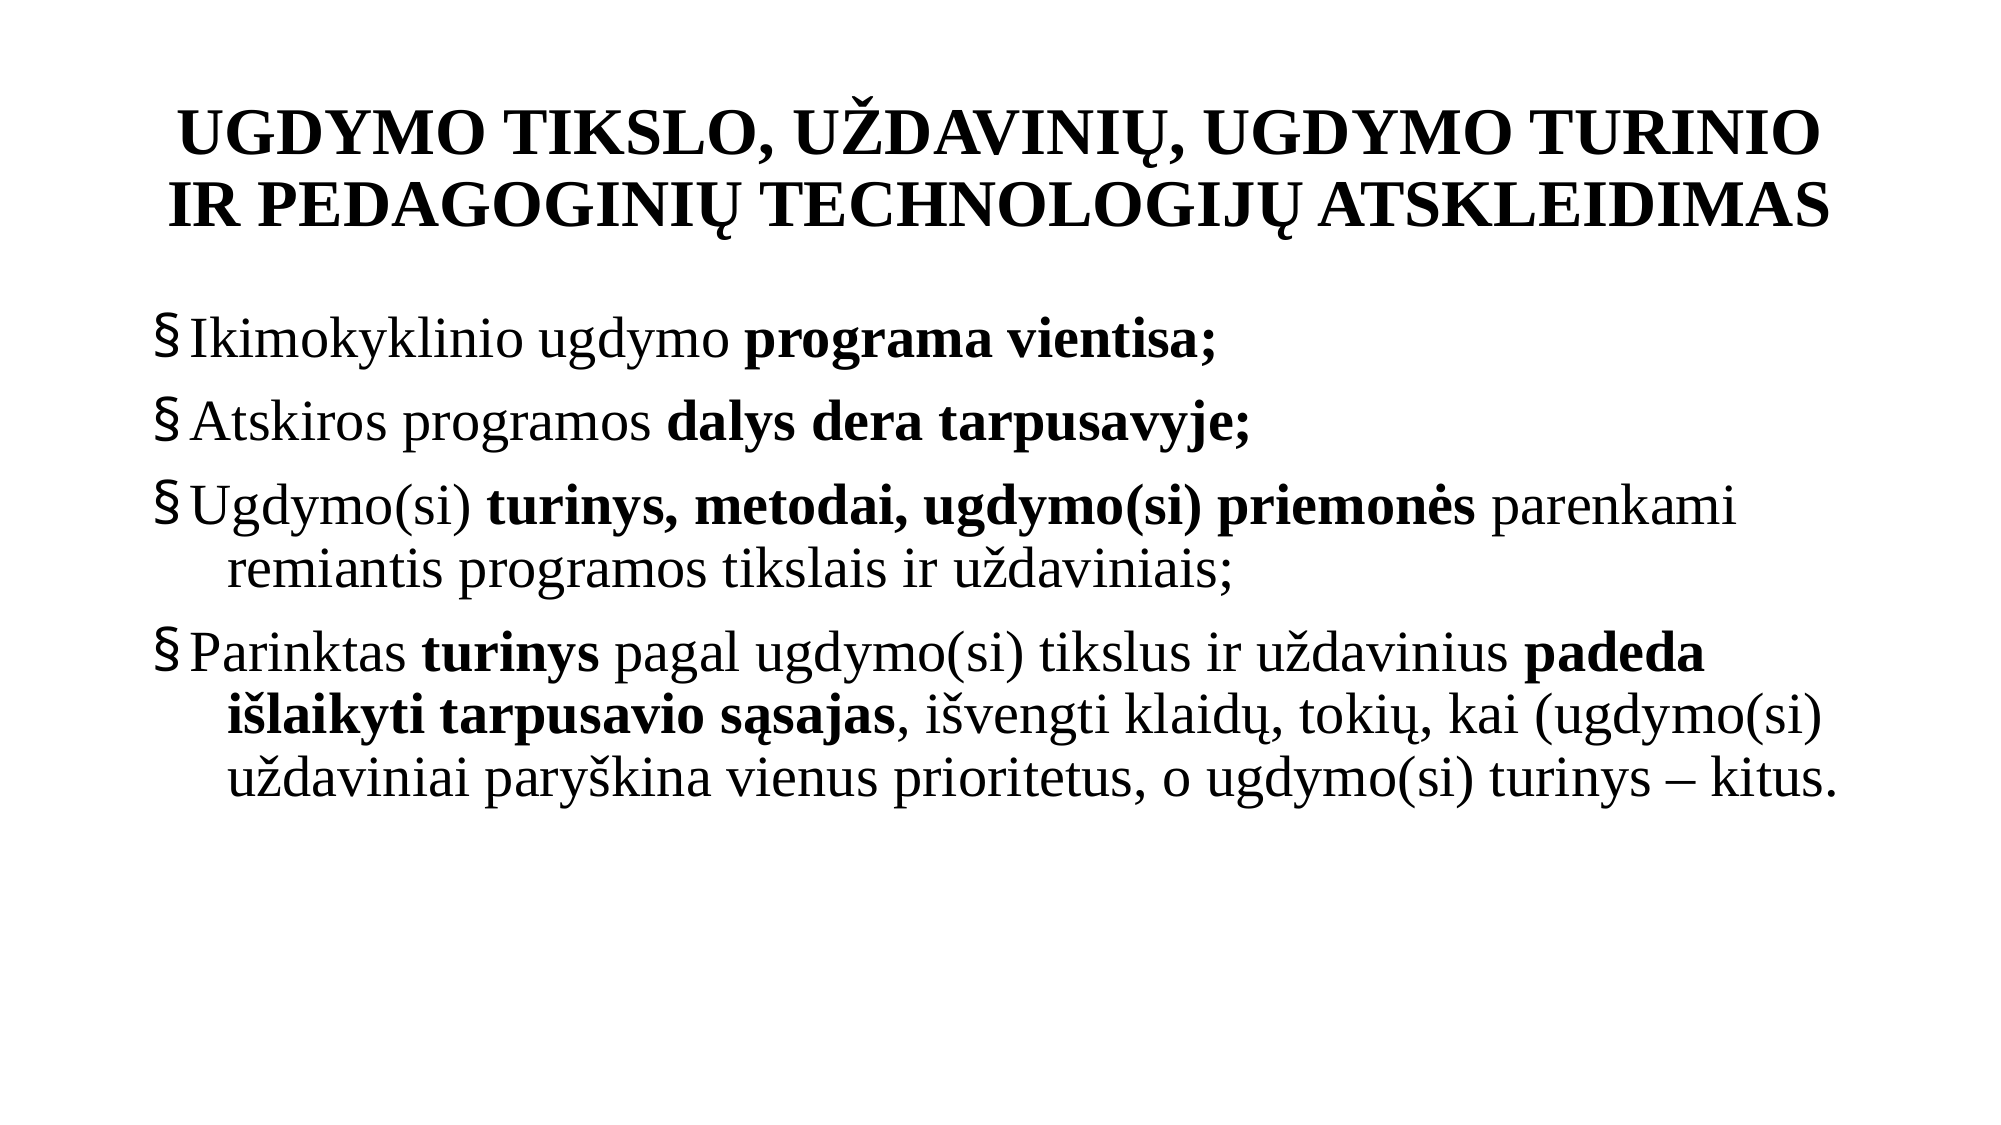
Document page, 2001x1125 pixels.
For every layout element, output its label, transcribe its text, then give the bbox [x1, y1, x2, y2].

list Ikimokyklinio ugdymo programa vientisa; Atskiros programos dalys dera tarpusavyje; Ugdymo(si) turinys, metodai, ugdymo(si) priemonės parenkami remiantis programos tikslais ir uždaviniais; Parinktas turinys pagal ugdymo(si) tikslus ir uždavinius padeda išlaikyti tarpusavio sąsajas, išvengti klaidų, tokių, kai (ugdymo(si) uždaviniai paryškina vienus prioritetus, o ugdymo(si) turinys – kitus. [137, 299, 1863, 1014]
title UGDYMO TIKSLO, UŽDAVINIŲ, UGDYMO TURINIO IR PEDAGOGINIŲ TECHNOLOGIJŲ ATSKLEIDIMAS [137, 59, 1863, 278]
